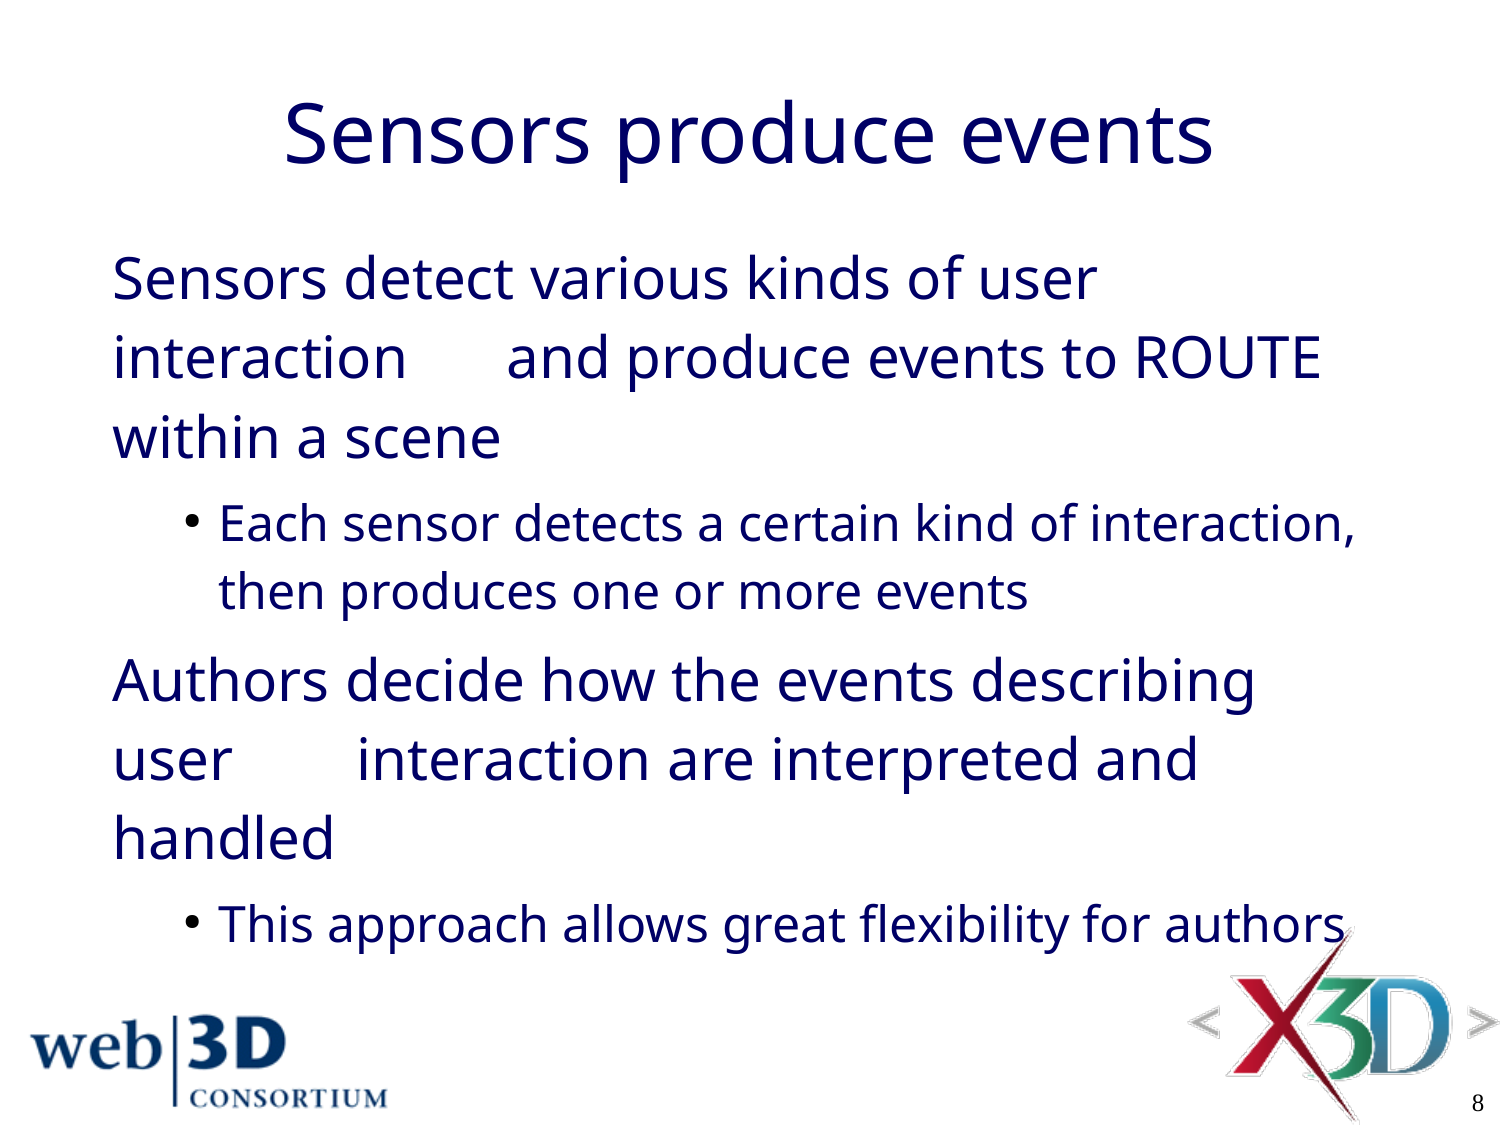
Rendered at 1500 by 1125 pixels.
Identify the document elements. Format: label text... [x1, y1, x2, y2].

title Sensors produce events [112, 44, 1388, 218]
picture [12, 998, 413, 1118]
picture [1187, 926, 1500, 1125]
list Sensors detect various kinds of user interaction and produce events to ROUTE within a scene Each sensor detects a certain kind of interaction, then produces one or more events Authors decide how the events describing user interaction are interpreted and handled This approach allows great flexibility for authors [112, 237, 1388, 986]
